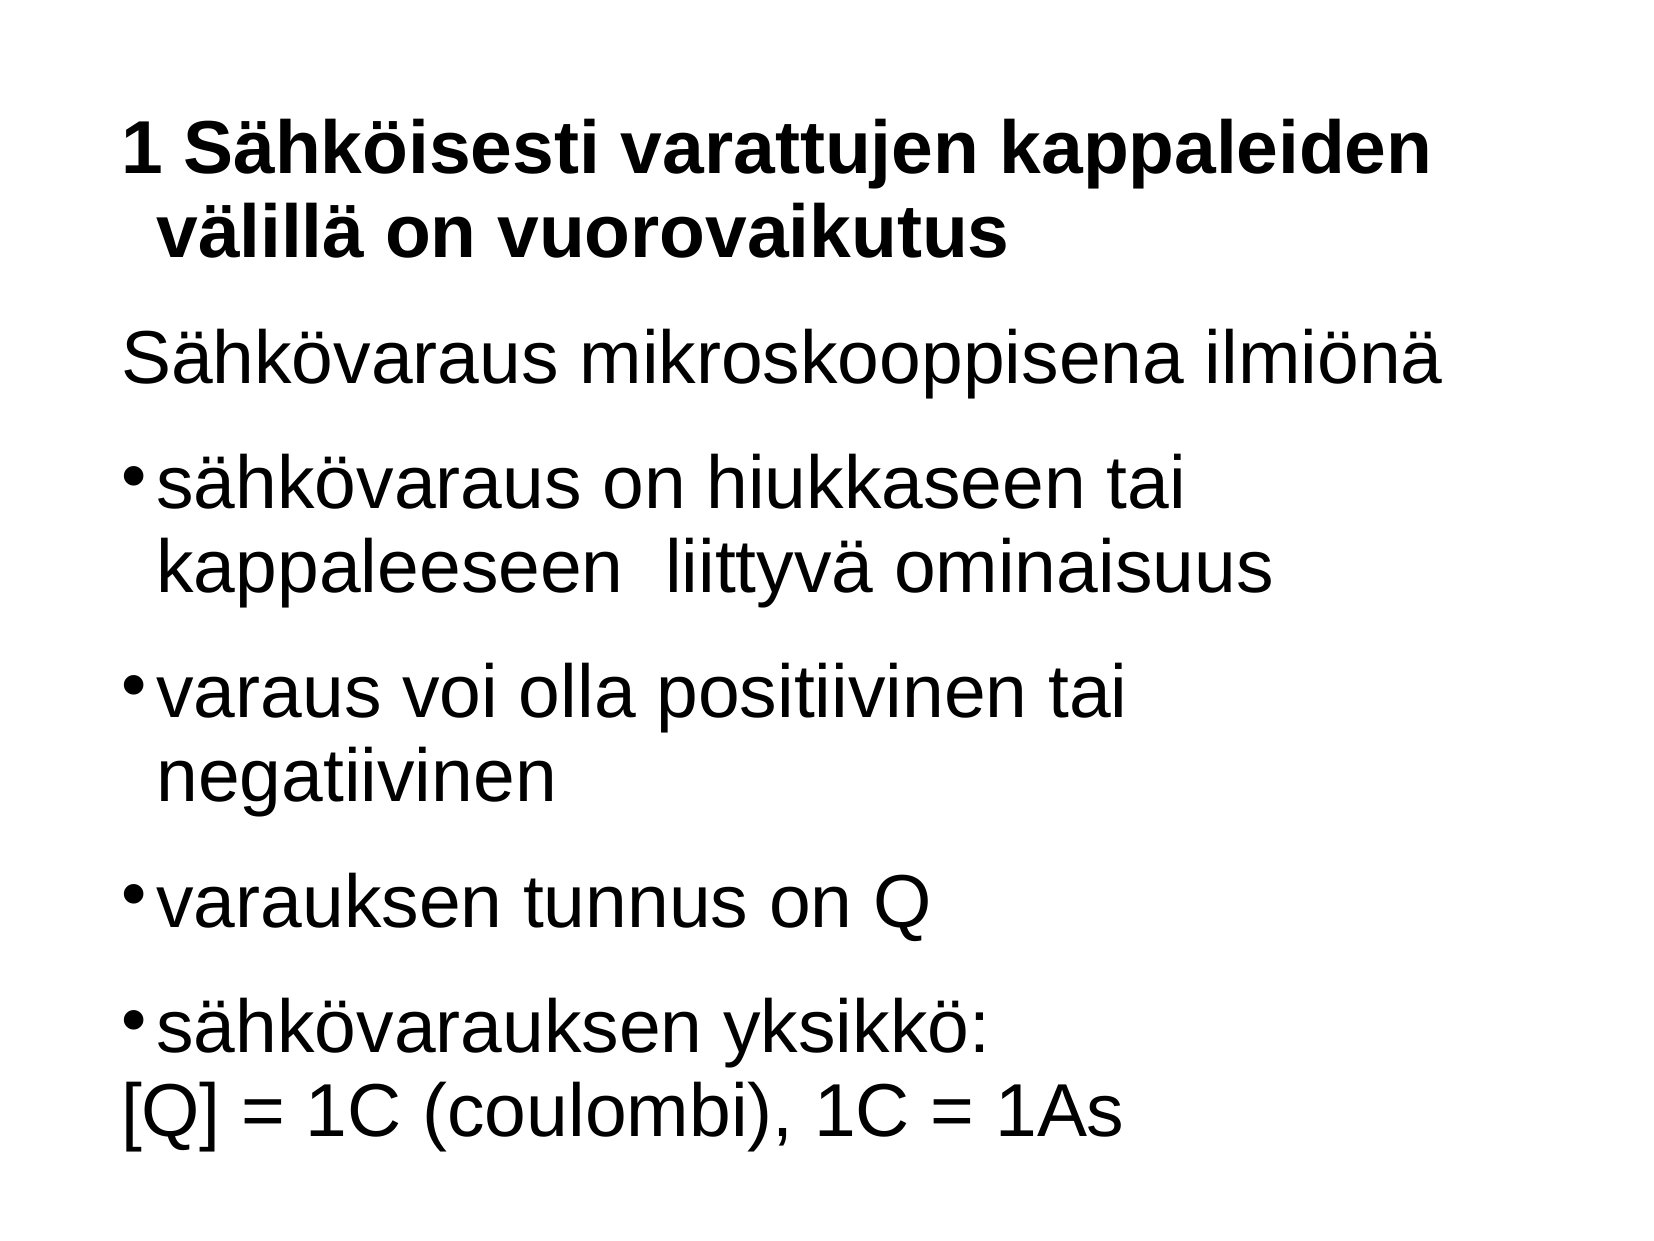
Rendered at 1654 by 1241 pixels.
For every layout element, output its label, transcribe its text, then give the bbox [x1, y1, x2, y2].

text_box 1 Sähköisesti varattujen kappaleiden välillä on vuorovaikutus Sähkövaraus mikroskooppisena ilmiönä sähkövaraus on hiukkaseen tai kappaleeseen liittyvä ominaisuus varaus voi olla positiivinen tai negatiivinen varauksen tunnus on Q sähkövarauksen yksikkö: [Q] = 1C (coulombi), 1C = 1As [106, 94, 1548, 1189]
